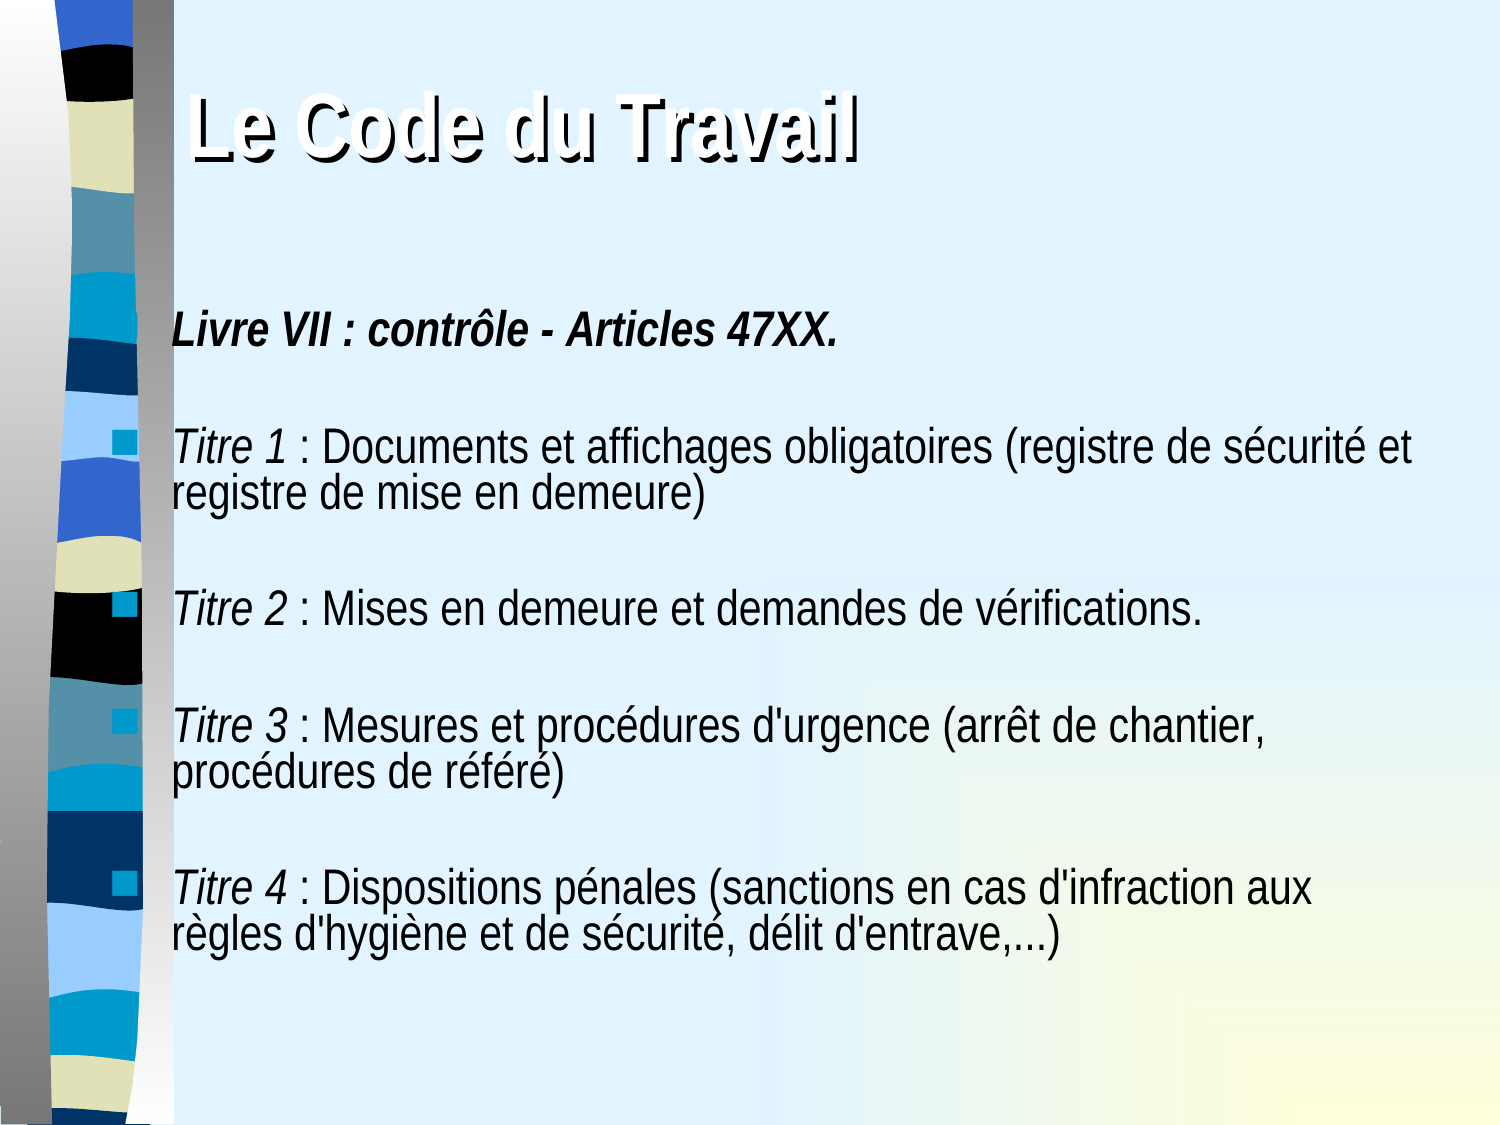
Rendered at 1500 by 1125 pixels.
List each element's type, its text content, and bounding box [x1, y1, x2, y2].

list Livre VII : contrôle - Articles 47XX. Titre 1 : Documents et affichages obligatoires (registre de sécurité et registre de mise en demeure) Titre 2 : Mises en demeure et demandes de vérifications. Titre 3 : Mesures et procédures d'urgence (arrêt de chantier, procédures de référé) Titre 4 : Dispositions pénales (sanctions en cas d'infraction aux règles d'hygiène et de sécurité, délit d'entrave,...) [100, 302, 1451, 1046]
title Le Code du Travail [150, 30, 1500, 219]
